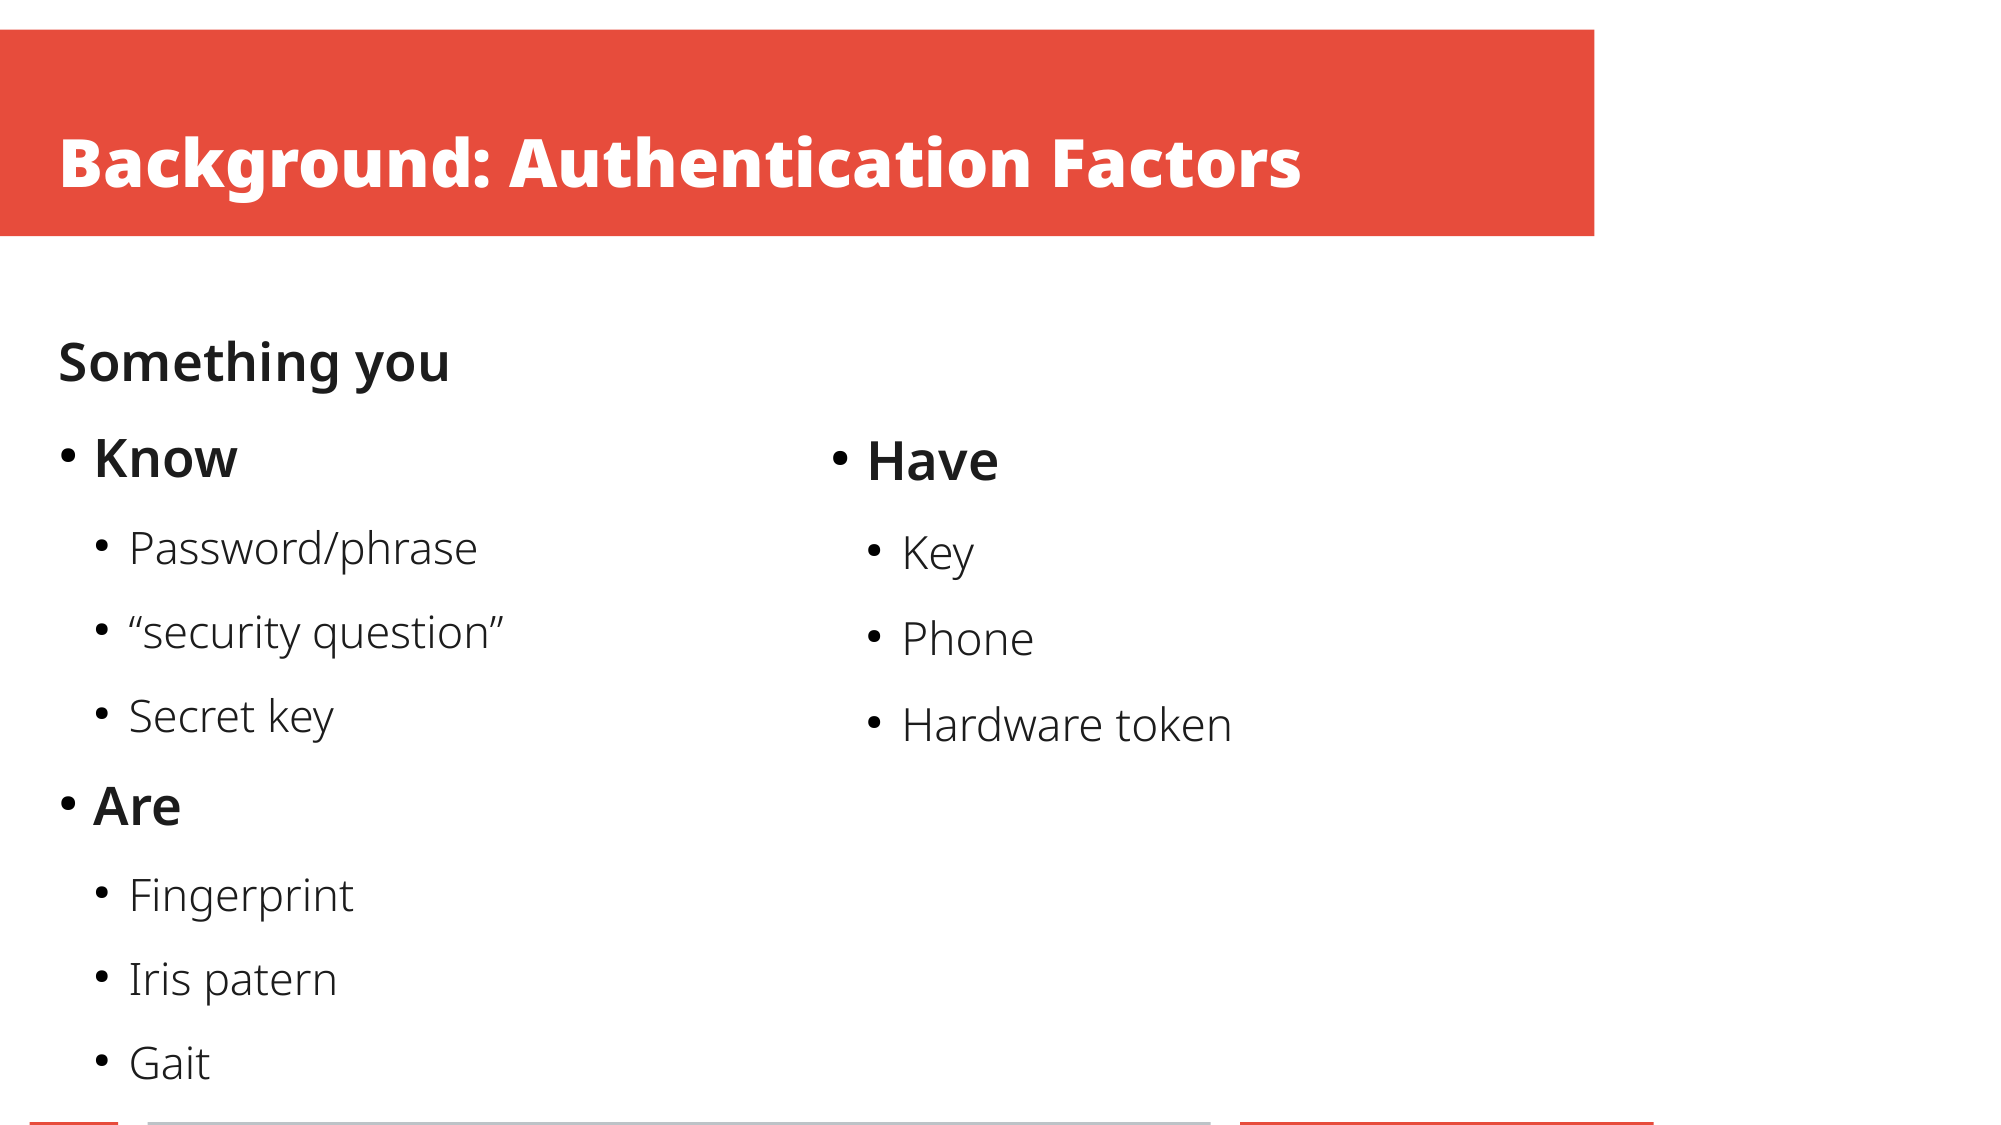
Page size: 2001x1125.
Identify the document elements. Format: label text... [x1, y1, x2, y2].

list Something you Know Password/phrase “security question” Secret key Are Fingerprint Iris patern Gait [59, 324, 794, 1093]
title Background: Authentication Factors [59, 59, 1595, 207]
list Have Key Phone Hardware token [830, 324, 1566, 1093]
